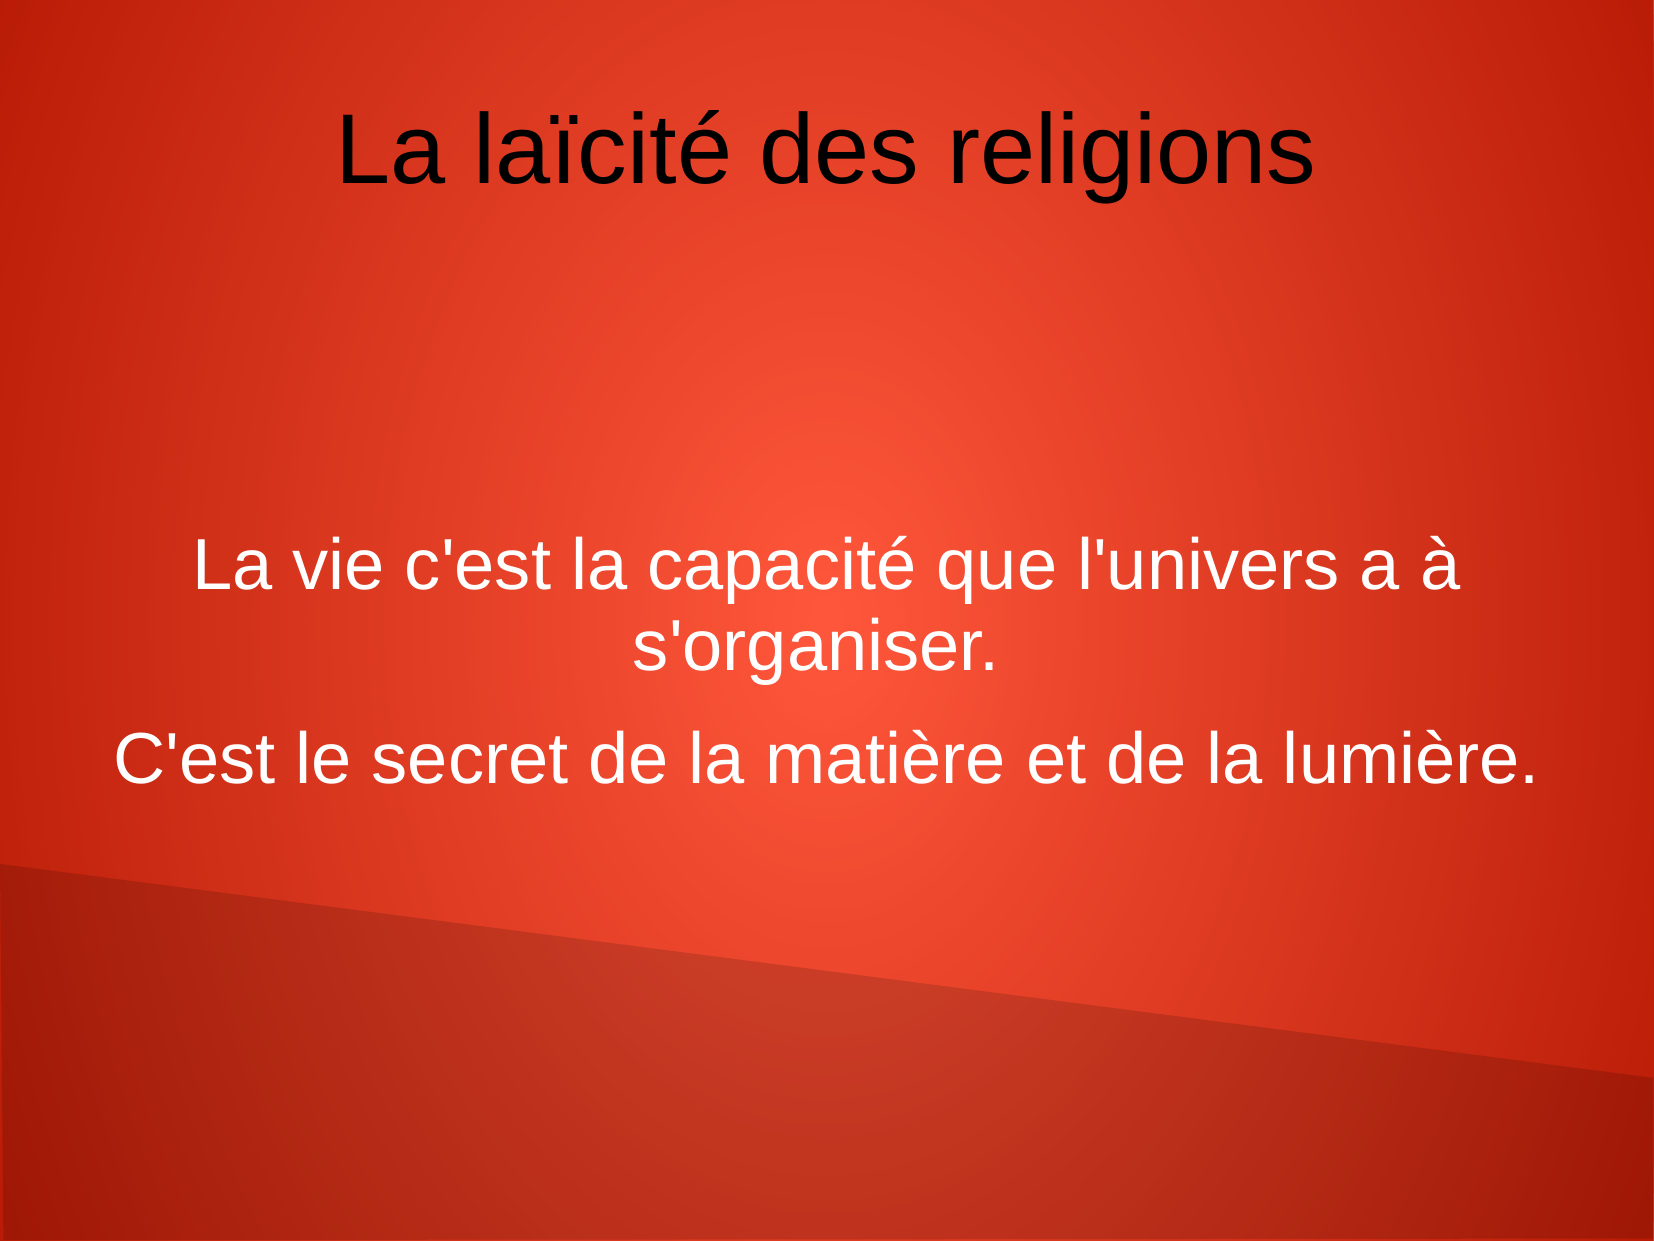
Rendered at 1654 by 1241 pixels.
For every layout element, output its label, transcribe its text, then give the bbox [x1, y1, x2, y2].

list La vie c'est la capacité que l'univers a à s'organiser. C'est le secret de la matière et de la lumière. [82, 299, 1571, 1019]
title La laïcité des religions [82, 47, 1571, 252]
